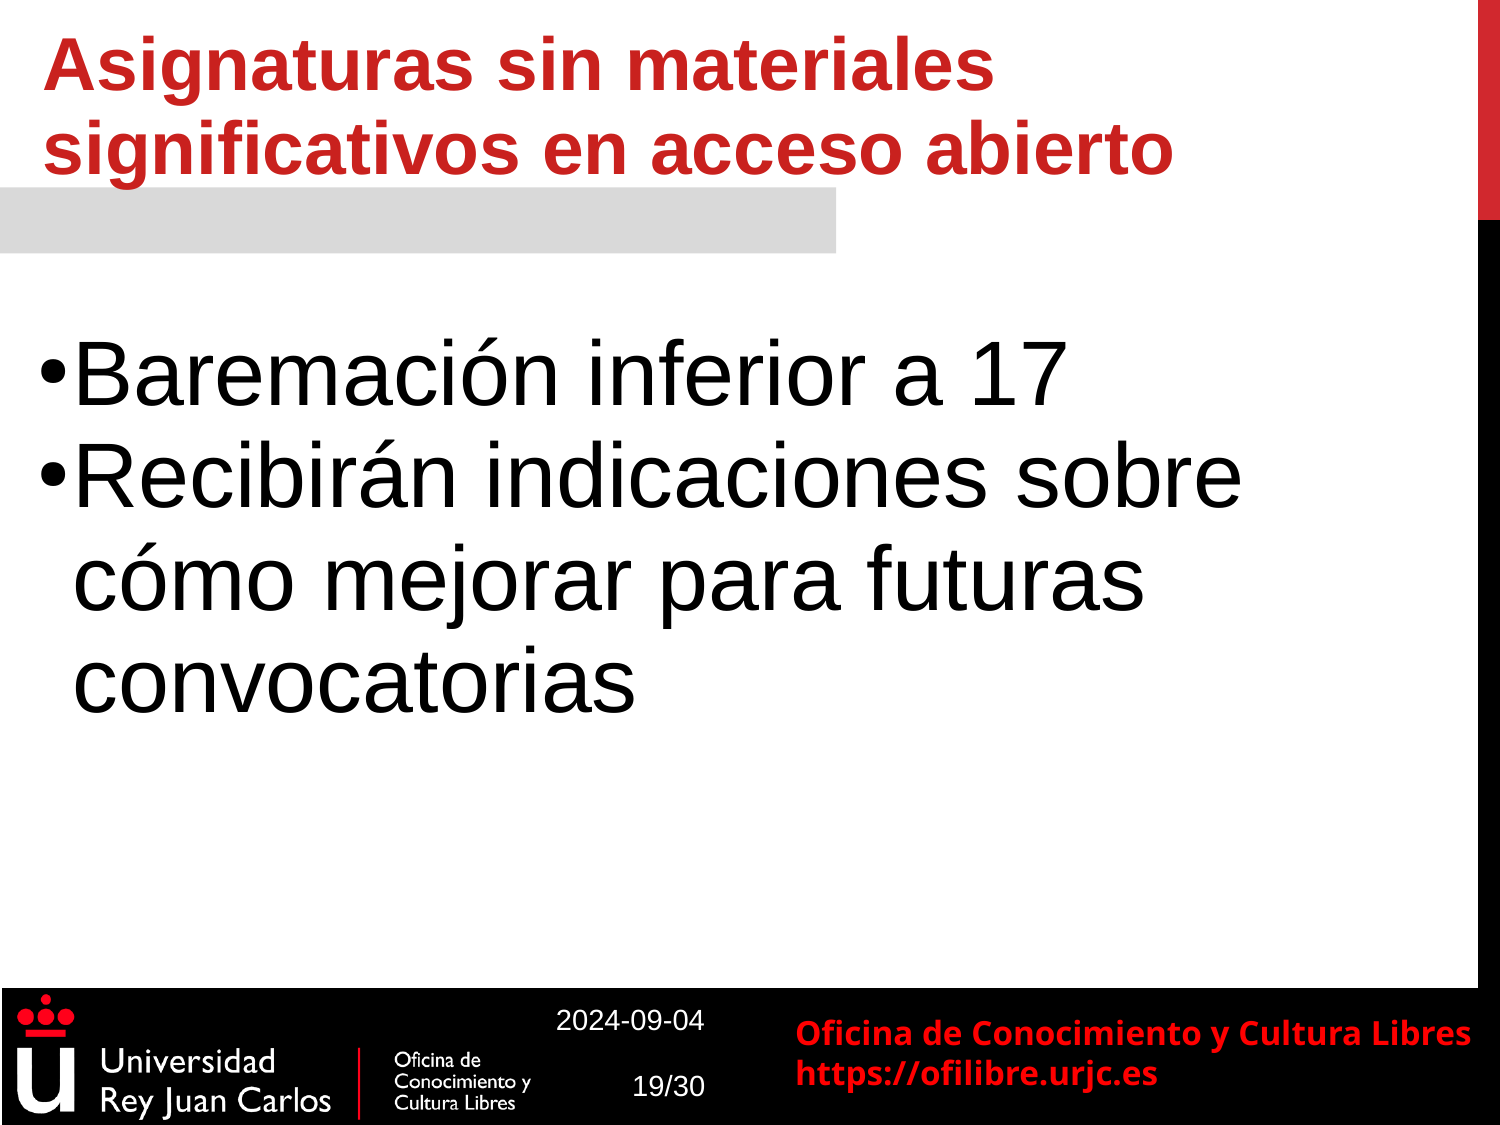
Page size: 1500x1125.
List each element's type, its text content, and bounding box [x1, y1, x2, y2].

title [75, 7, 1425, 196]
picture [17, 994, 531, 1120]
text_box Baremación inferior a 17 Recibirán indicaciones sobre cómo mejorar para futuras convocatorias [22, 314, 1463, 901]
text_box Asignaturas sin materiales significativos en acceso abierto [27, 15, 1381, 199]
